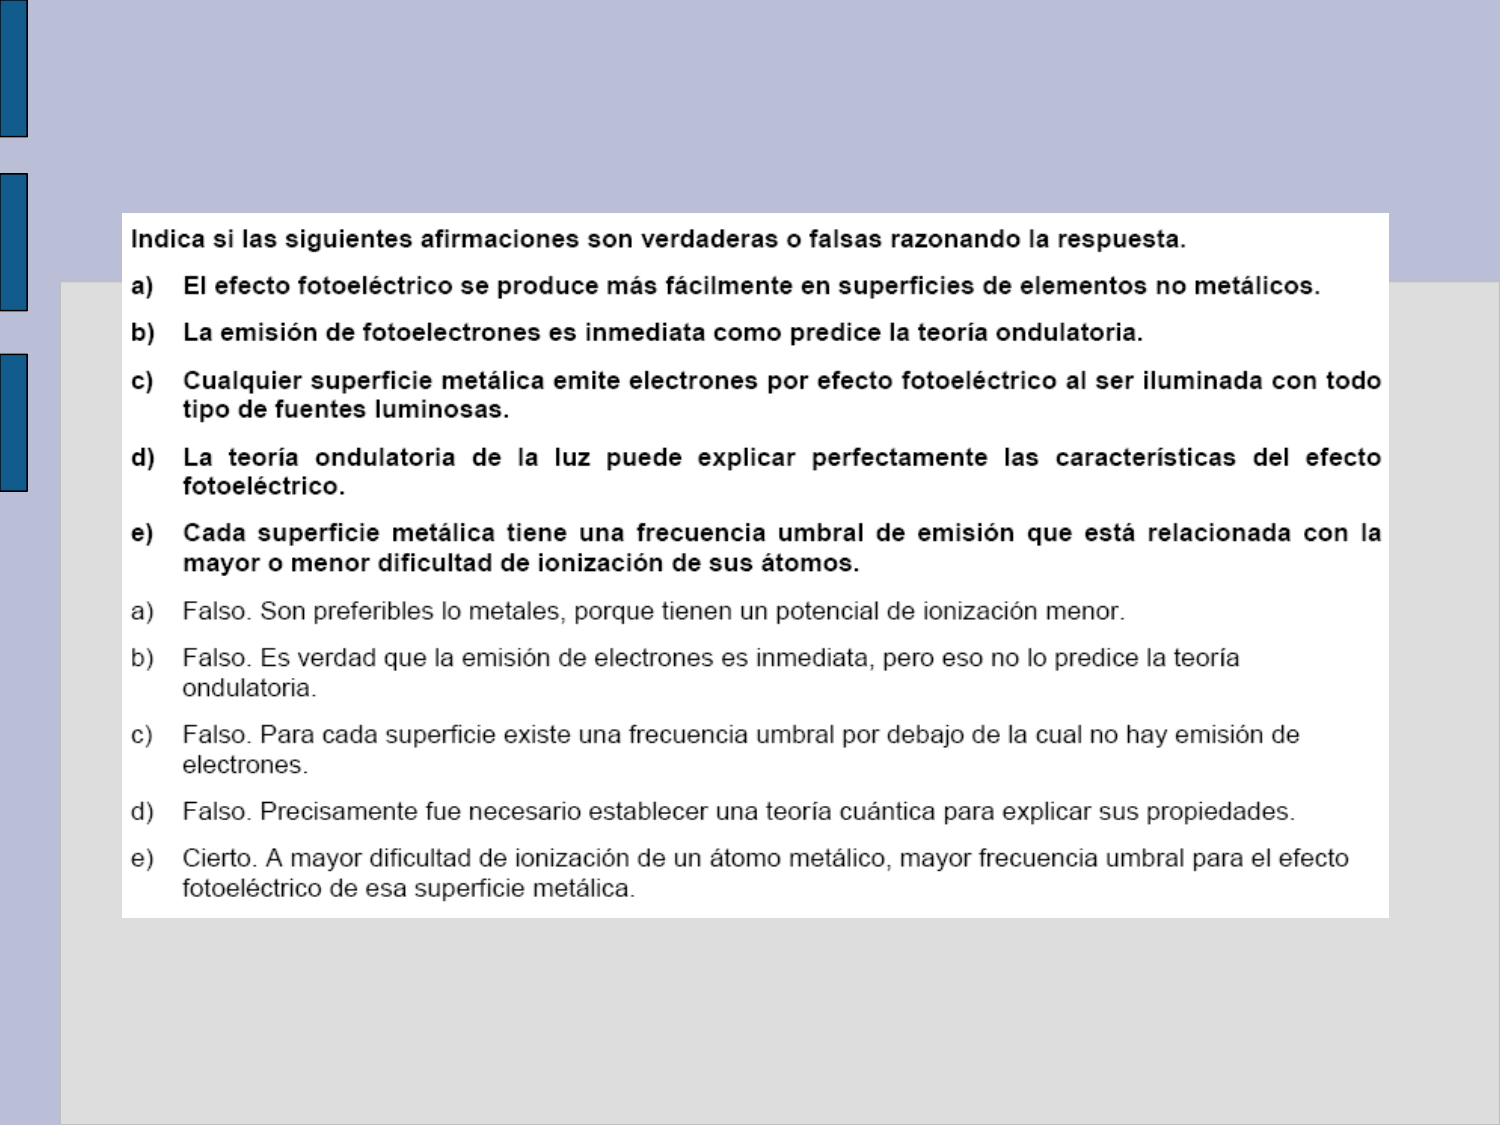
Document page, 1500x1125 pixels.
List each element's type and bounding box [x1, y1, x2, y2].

picture [122, 213, 1389, 918]
